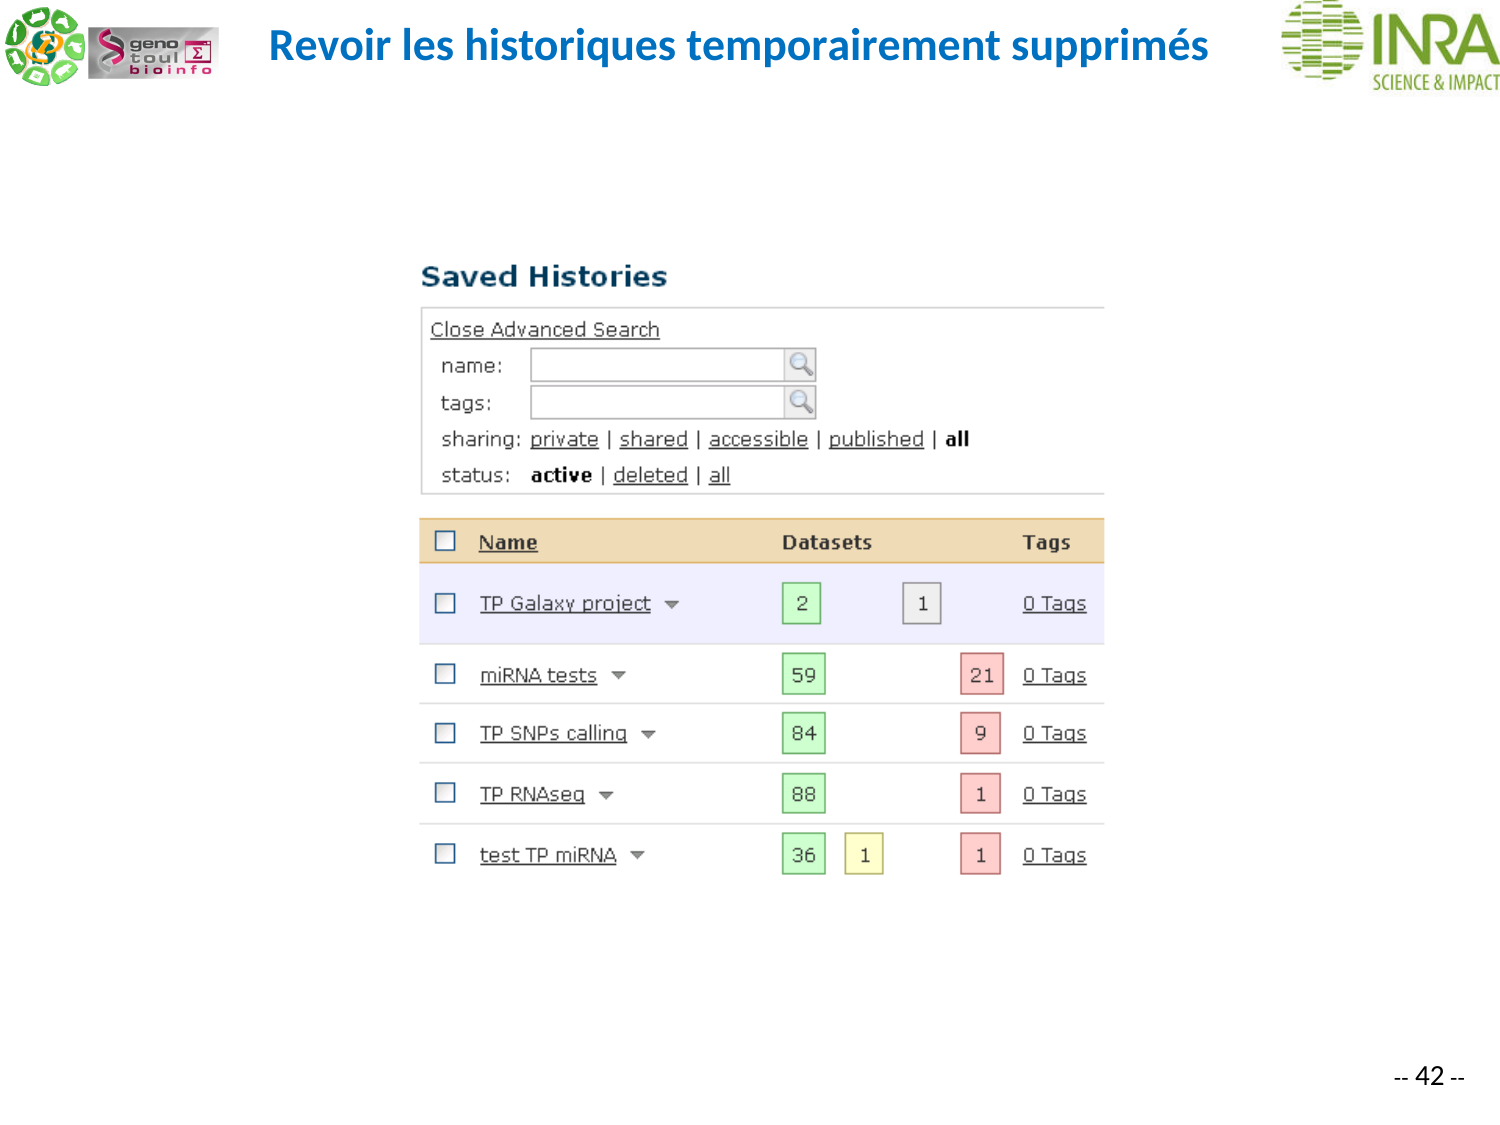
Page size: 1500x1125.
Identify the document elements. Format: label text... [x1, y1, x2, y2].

picture [5, 7, 85, 86]
text_box Revoir les historiques temporairement supprimés [253, 19, 1424, 90]
picture [407, 243, 1105, 881]
picture [88, 27, 219, 79]
picture [1281, 0, 1500, 110]
